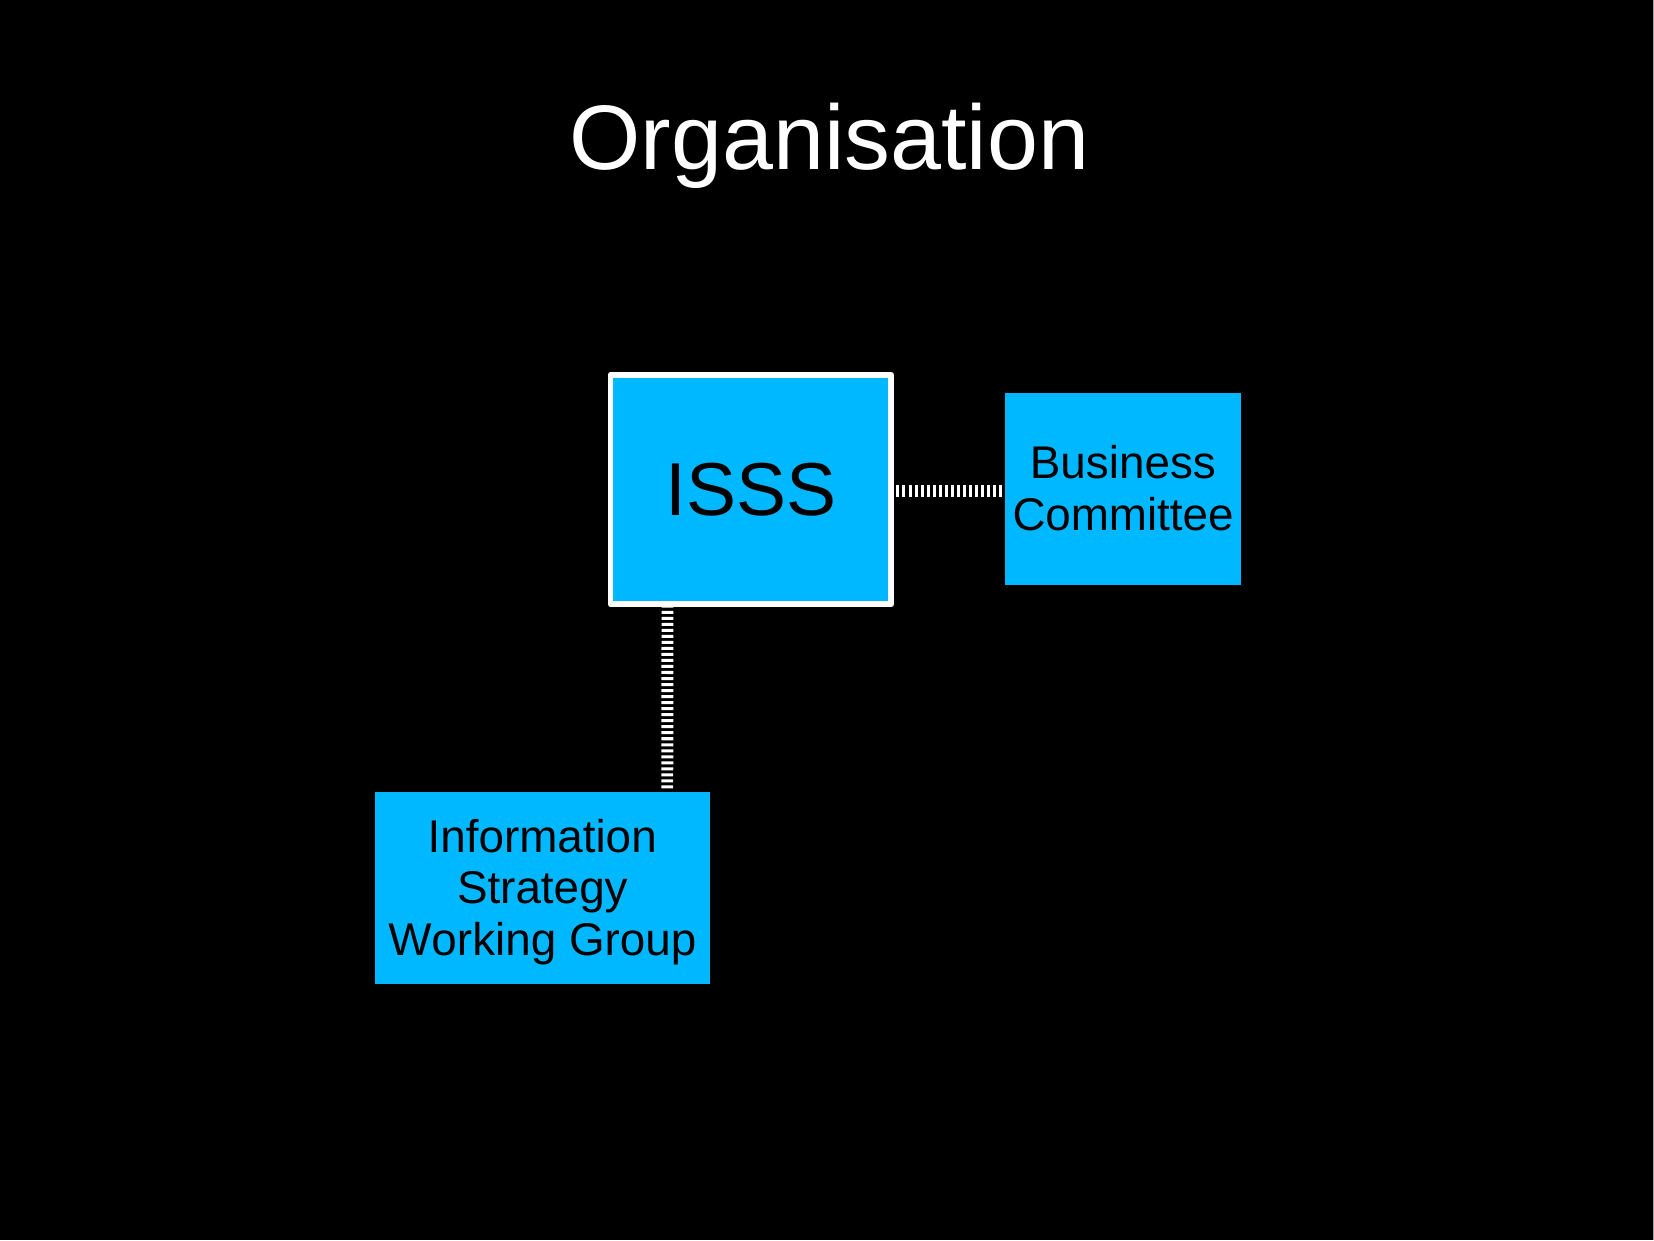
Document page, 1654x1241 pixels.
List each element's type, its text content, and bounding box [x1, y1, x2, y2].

text_box Business Committee [1004, 392, 1242, 586]
text_box Information Strategy Working Group [374, 791, 711, 985]
title Organisation [123, 34, 1536, 242]
text_box ISSS [610, 374, 892, 605]
